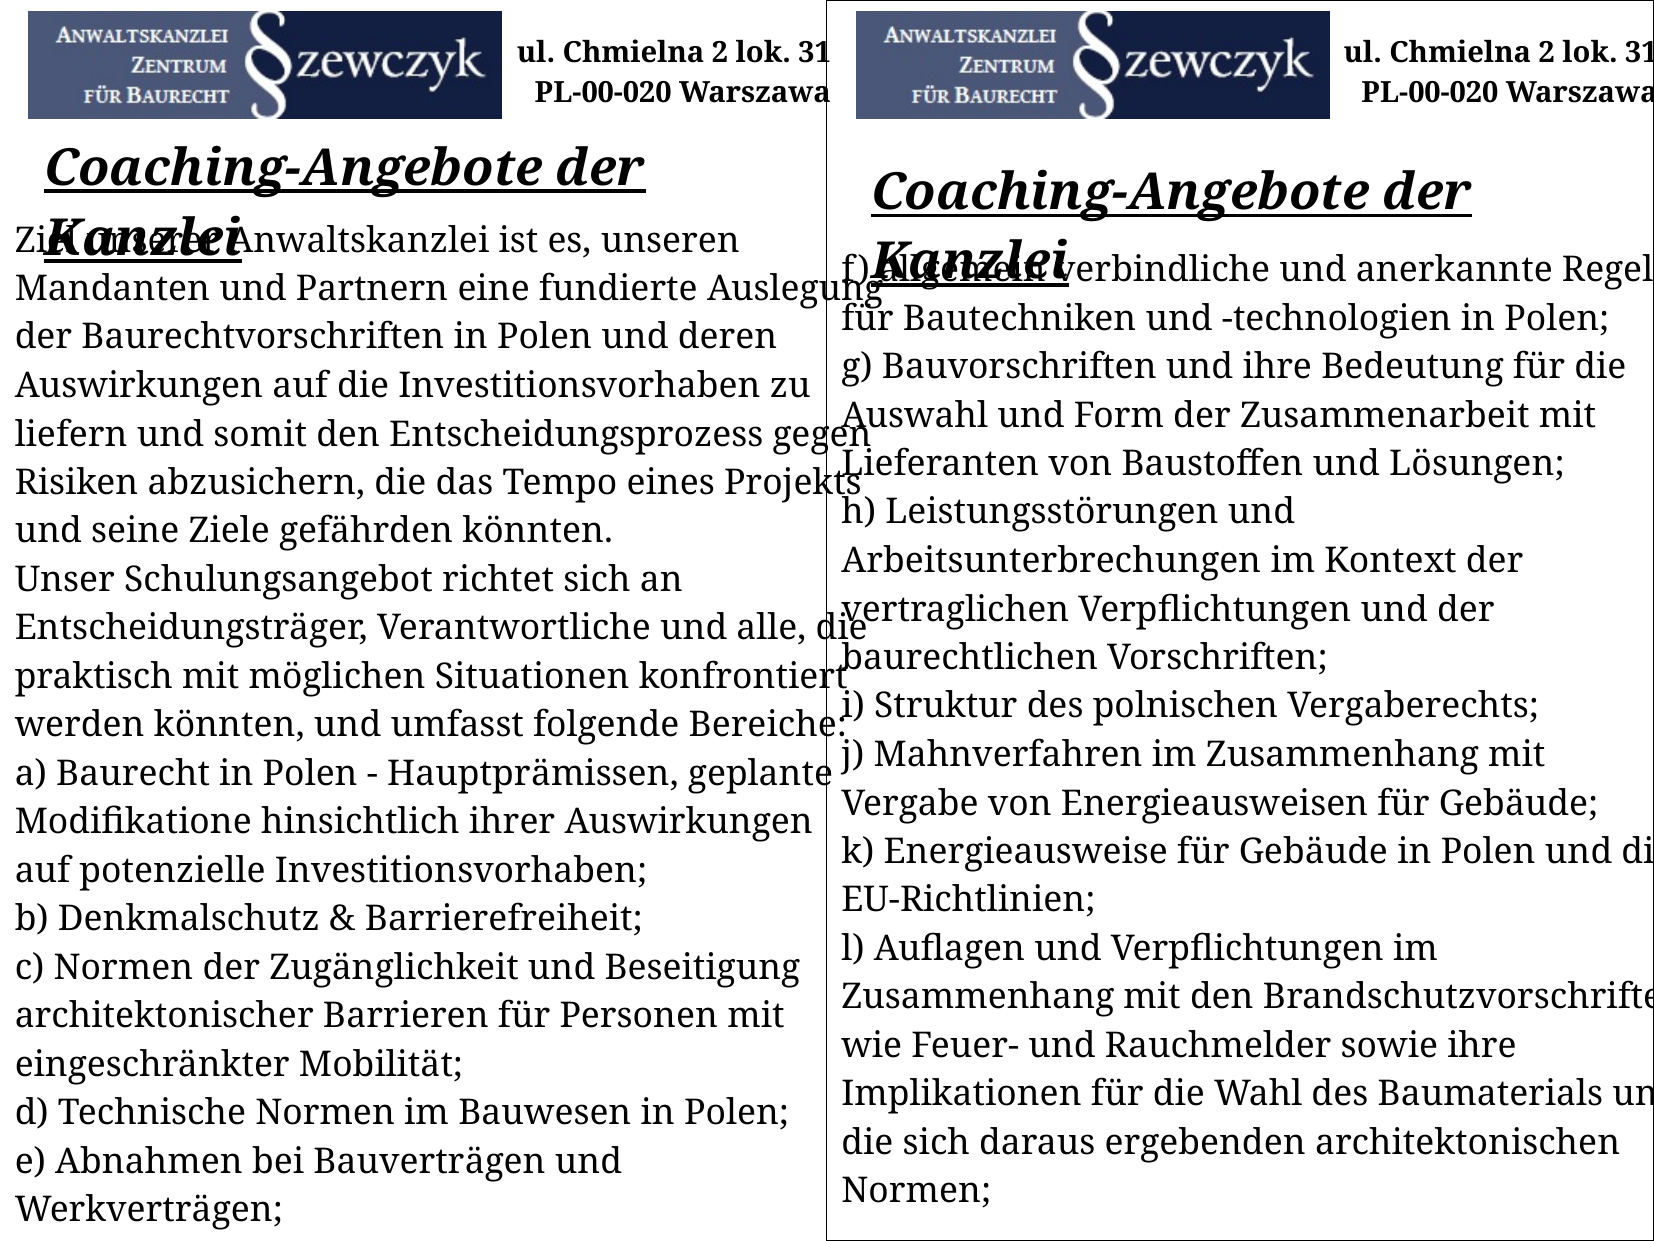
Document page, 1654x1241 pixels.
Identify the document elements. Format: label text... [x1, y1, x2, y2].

text_box Coaching-Angebote der Kanzlei [29, 123, 798, 207]
text_box Ziel unserer Anwaltskanzlei ist es, unseren Mandanten und Partnern eine fundierte Auslegung der Baurechtvorschriften in Polen und deren Auswirkungen auf die Investitionsvorhaben zu liefern und somit den Entscheidungsprozess gegen Risiken abzusichern, die das Tempo eines Projekts und seine Ziele gefährden könnten. Unser Schulungsangebot richtet sich an Entscheidungsträger, Verantwortliche und alle, die praktisch mit möglichen Situationen konfrontiert werden könnten, und umfasst folgende Bereiche: a) Baurecht in Polen - Hauptprämissen, geplante Modifikatione hinsichtlich ihrer Auswirkungen auf potenzielle Investitionsvorhaben; b) Denkmalschutz & Barrierefreiheit; c) Normen der Zugänglichkeit und Beseitigung architektonischer Barrieren für Personen mit eingeschränkter Mobilität; d) Technische Normen im Bauwesen in Polen; e) Abnahmen bei Bauverträgen und Werkverträgen; [0, 206, 848, 1220]
text_box [826, 1202, 1654, 1241]
text_box Coaching-Angebote der Kanzlei [856, 147, 1625, 231]
picture [856, 11, 1330, 119]
text_box [826, 0, 1654, 236]
text_box f) allgemein verbindliche und anerkannte Regeln für Bautechniken und -technologien in Polen; g) Bauvorschriften und ihre Bedeutung für die Auswahl und Form der Zusammenarbeit mit Lieferanten von Baustoffen und Lösungen; h) Leistungsstörungen und Arbeitsunterbrechungen im Kontext der vertraglichen Verpflichtungen und der baurechtlichen Vorschriften; i) Struktur des polnischen Vergaberechts; j) Mahnverfahren im Zusammenhang mit Vergabe von Energieausweisen für Gebäude; k) Energieausweise für Gebäude in Polen und die EU-Richtlinien; l) Auflagen und Verpflichtungen im Zusammenhang mit den Brandschutzvorschriften, wie Feuer- und Rauchmelder sowie ihre Implikationen für die Wahl des Baumaterials und die sich daraus ergebenden architektonischen Normen; [848, 236, 1654, 1202]
picture [28, 11, 502, 119]
text_box ul. Chmielna 2 lok. 31 PL-00-020 Warszawa [1328, 24, 1654, 119]
text_box ul. Chmielna 2 lok. 31 PL-00-020 Warszawa [501, 24, 827, 119]
